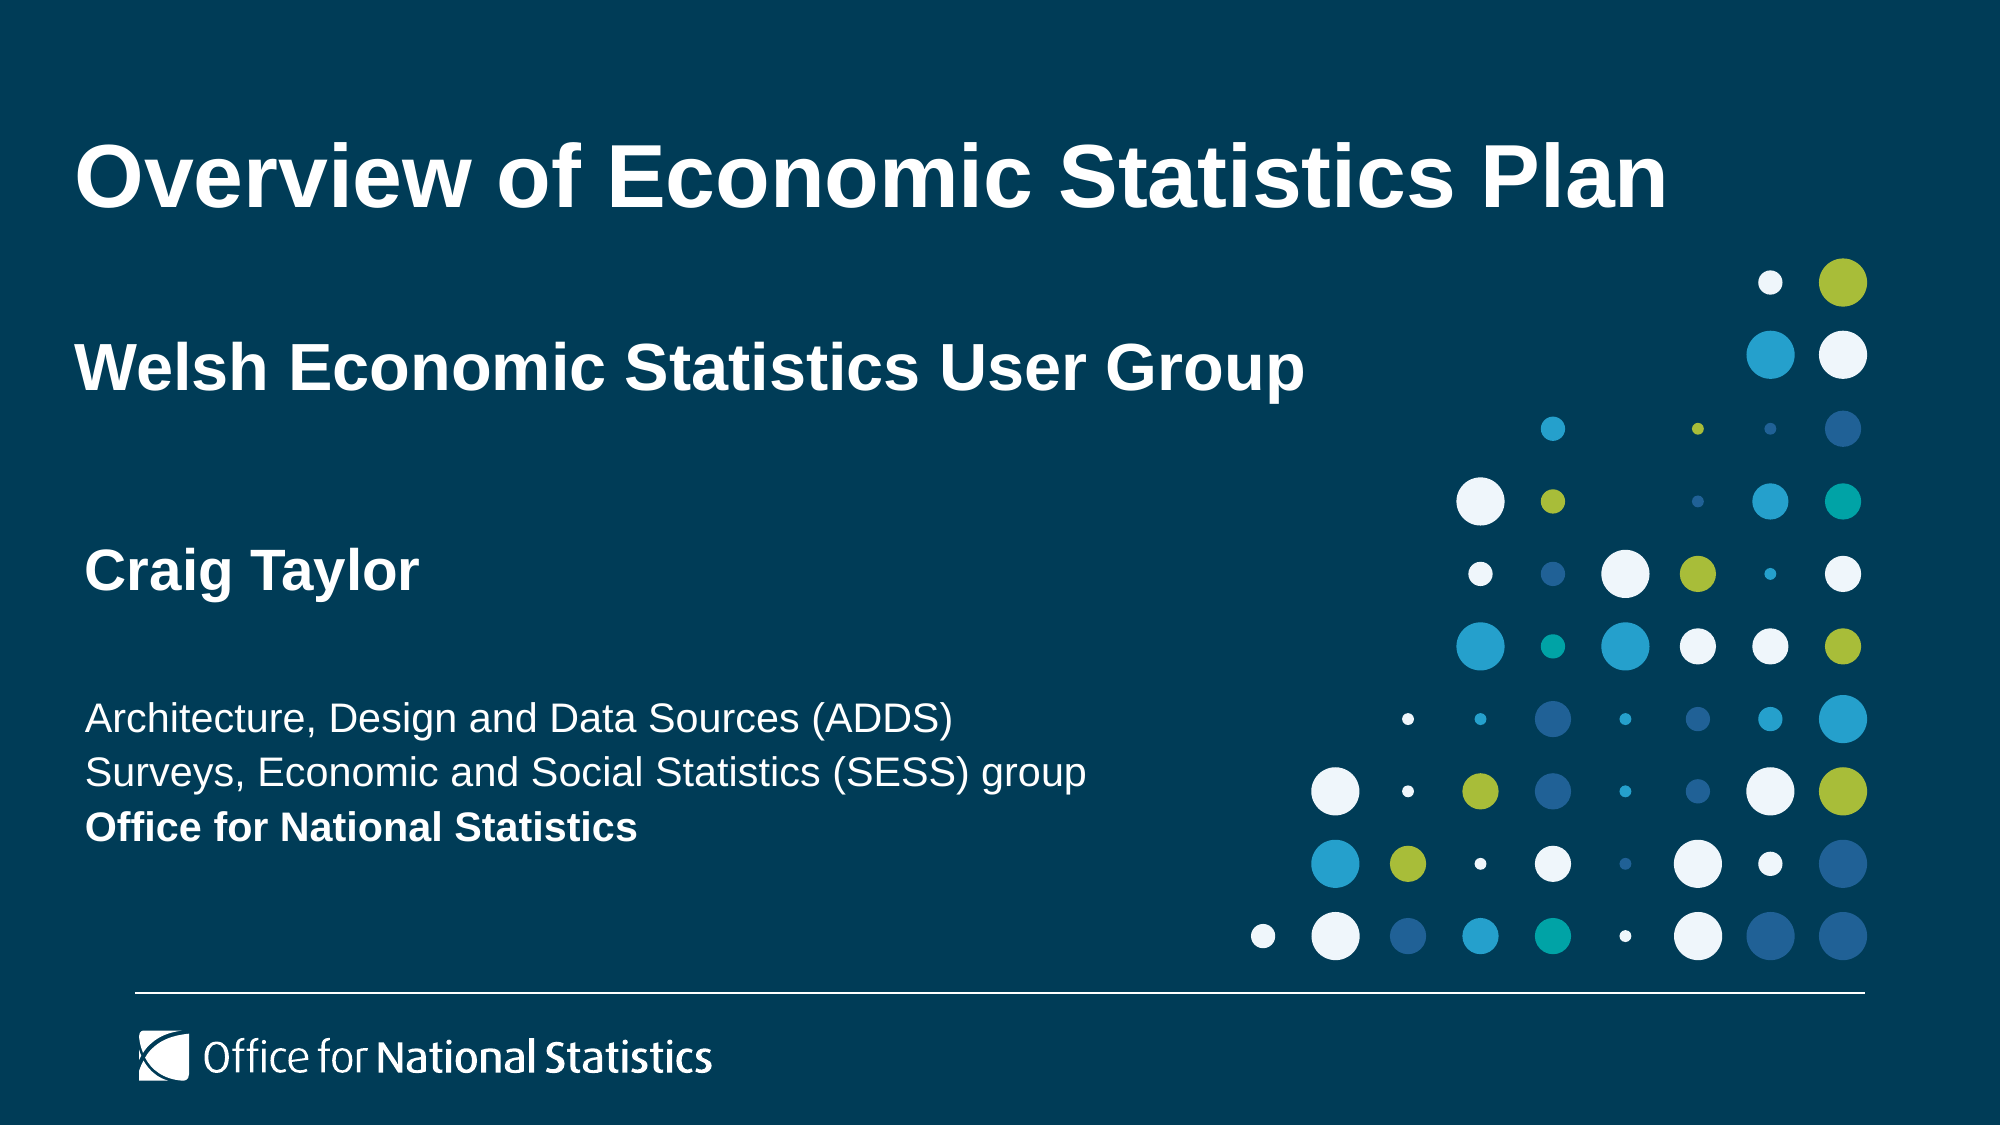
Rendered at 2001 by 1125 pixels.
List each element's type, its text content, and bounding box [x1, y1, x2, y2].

list Craig Taylor [85, 530, 1141, 603]
list Architecture, Design and Data Sources (ADDS) Surveys, Economic and Social Statistics (SESS) group Office for National Statistics [85, 686, 1141, 849]
title Overview of Economic Statistics Plan Welsh Economic Statistics User Group [74, 125, 1720, 489]
